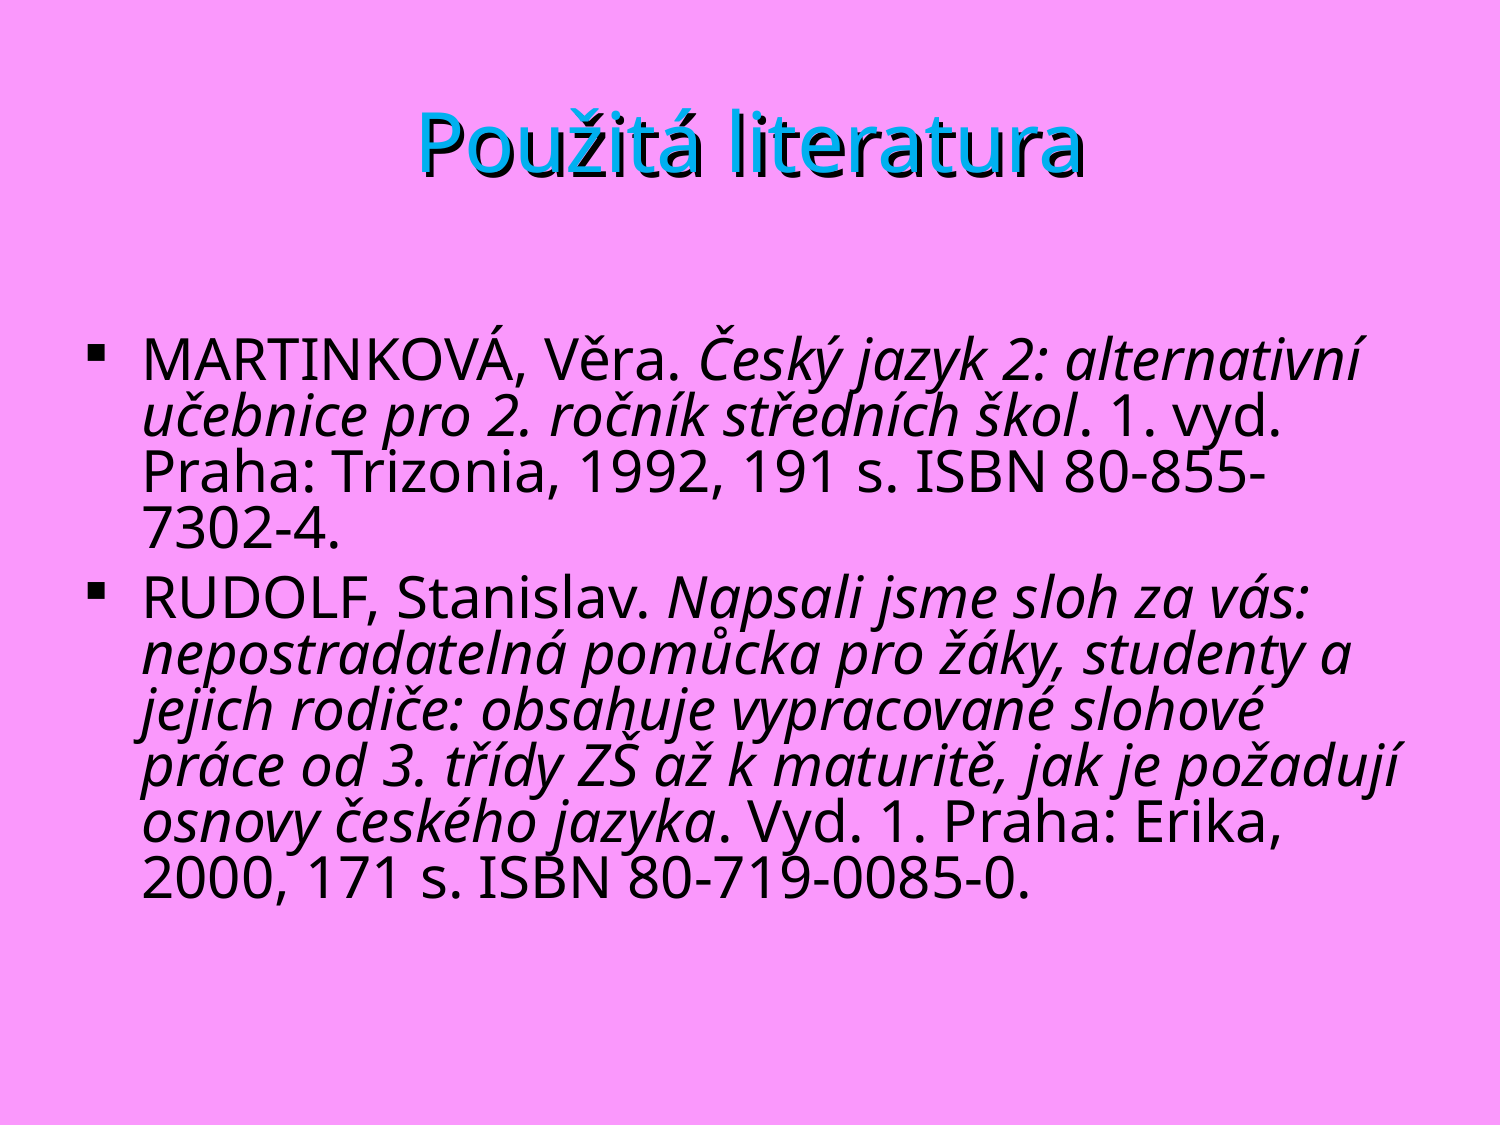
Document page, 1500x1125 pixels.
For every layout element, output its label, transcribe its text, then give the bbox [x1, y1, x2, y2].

list MARTINKOVÁ, Věra. Český jazyk 2: alternativní učebnice pro 2. ročník středních škol. 1. vyd. Praha: Trizonia, 1992, 191 s. ISBN 80-855-7302-4. RUDOLF, Stanislav. Napsali jsme sloh za vás: nepostradatelná pomůcka pro žáky, studenty a jejich rodiče: obsahuje vypracované slohové práce od 3. třídy ZŠ až k maturitě, jak je požadují osnovy českého jazyka. Vyd. 1. Praha: Erika, 2000, 171 s. ISBN 80-719-0085-0. [70, 328, 1421, 1044]
title Použitá literatura [75, 45, 1426, 234]
